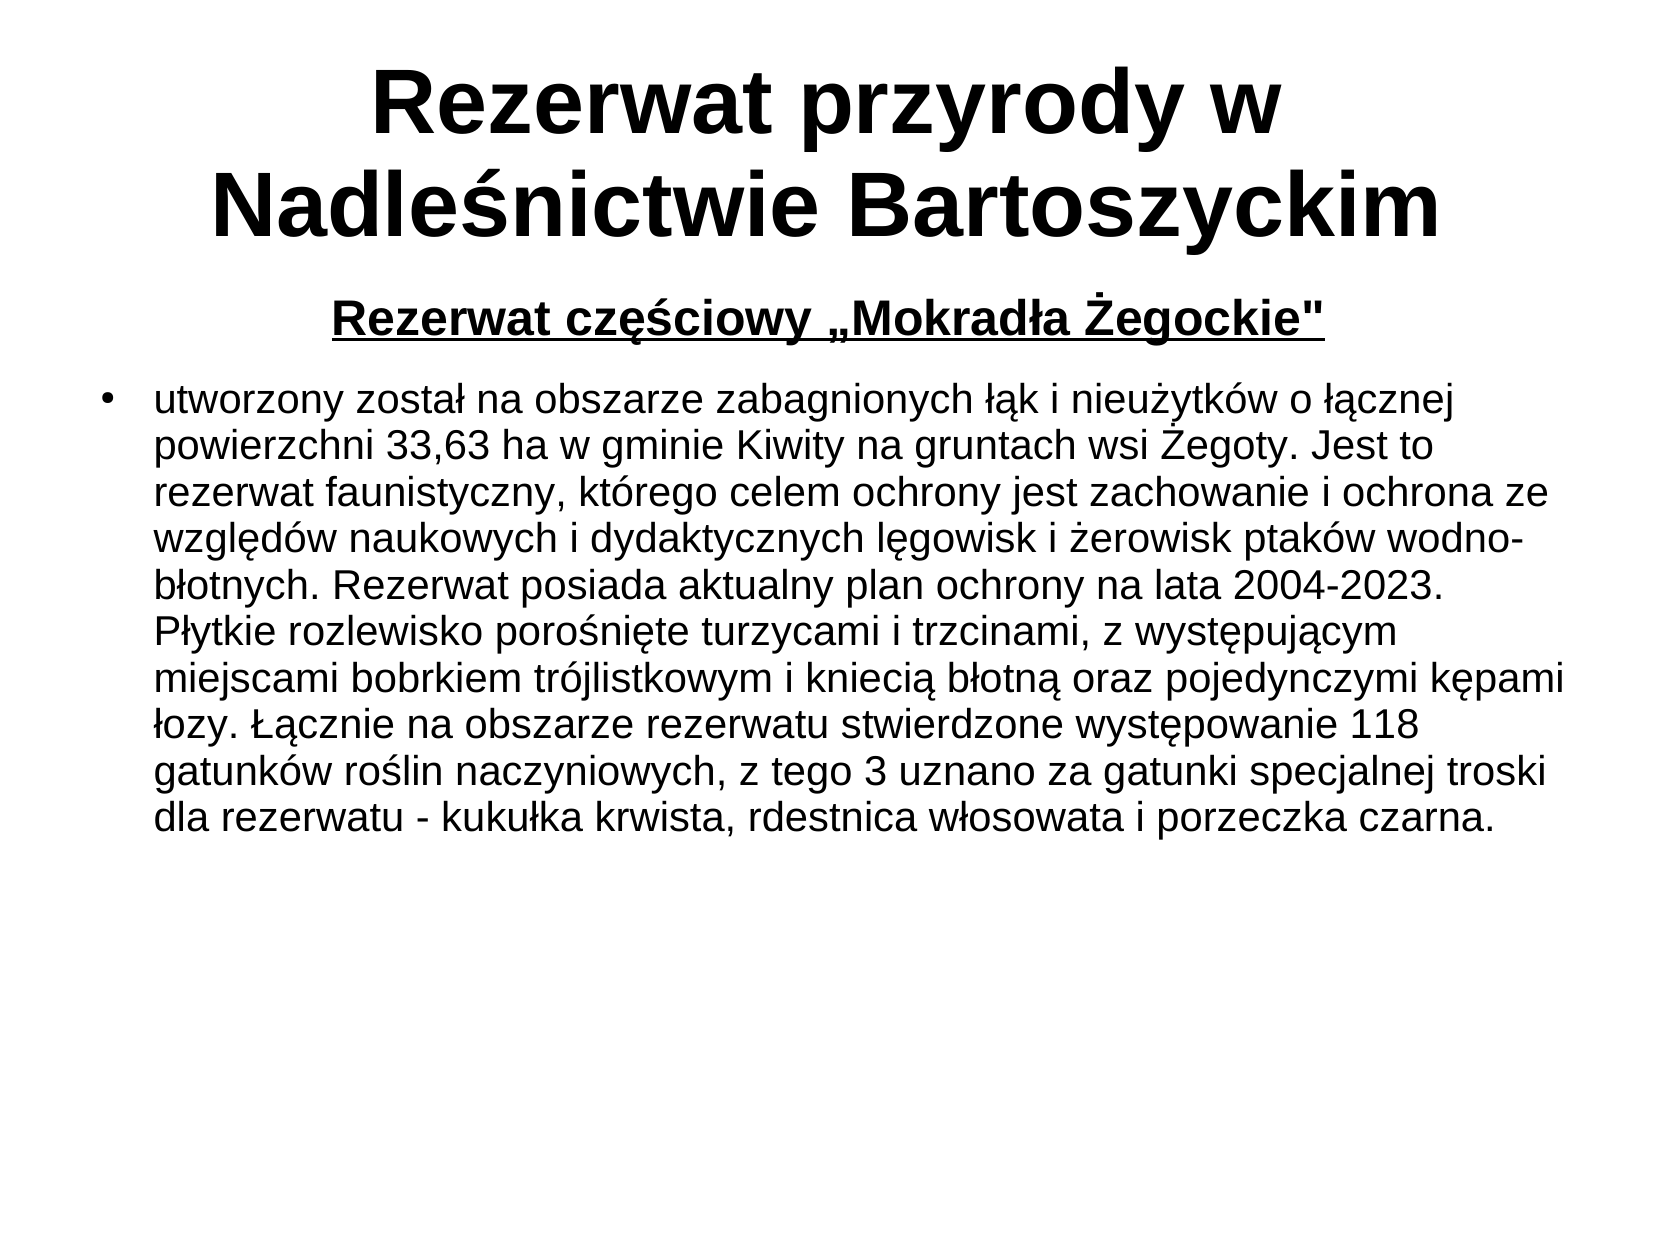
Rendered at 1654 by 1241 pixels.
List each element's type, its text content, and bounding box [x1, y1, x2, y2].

list Rezerwat częściowy „Mokradła Żegockie" utworzony został na obszarze zabagnionych łąk i nieużytków o łącznej powierzchni 33,63 ha w gminie Kiwity na gruntach wsi Żegoty. Jest to rezerwat faunistyczny, którego celem ochrony jest zachowanie i ochrona ze względów naukowych i dydaktycznych lęgowisk i żerowisk ptaków wodno-błotnych. Rezerwat posiada aktualny plan ochrony na lata 2004-2023. Płytkie rozlewisko porośnięte turzycami i trzcinami, z występującym miejscami bobrkiem trójlistkowym i kniecią błotną oraz pojedynczymi kępami łozy. Łącznie na obszarze rezerwatu stwierdzone występowanie 118 gatunków roślin naczyniowych, z tego 3 uznano za gatunki specjalnej troski dla rezerwatu - kukułka krwista, rdestnica włosowata i porzeczka czarna. [82, 290, 1571, 1094]
title Rezerwat przyrody w Nadleśnictwie Bartoszyckim [82, 50, 1571, 256]
